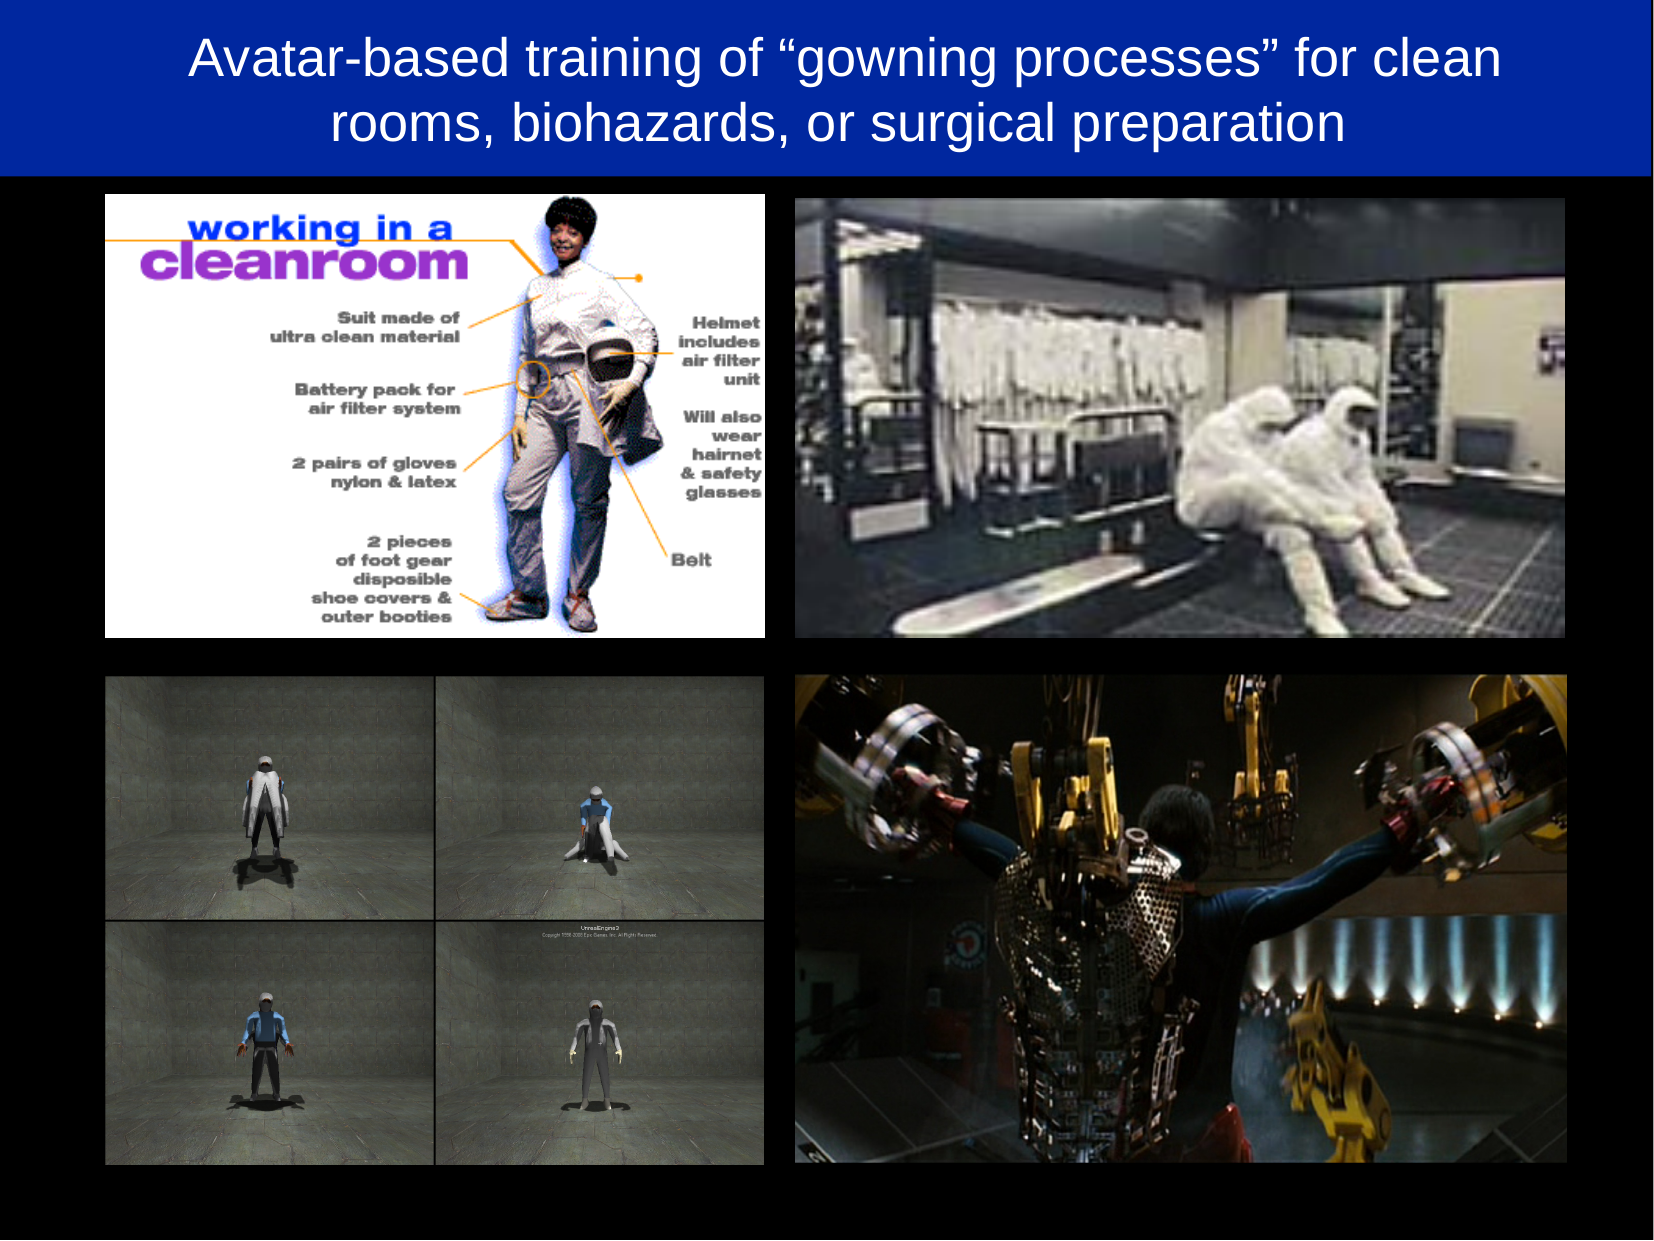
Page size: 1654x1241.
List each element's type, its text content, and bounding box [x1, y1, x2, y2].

text_box Avatar-based training of “gowning processes” for clean rooms, biohazards, or surgical preparation [102, 14, 1576, 123]
picture [105, 194, 765, 638]
picture [795, 674, 1567, 1163]
picture [103, 674, 766, 1167]
picture [795, 198, 1565, 638]
